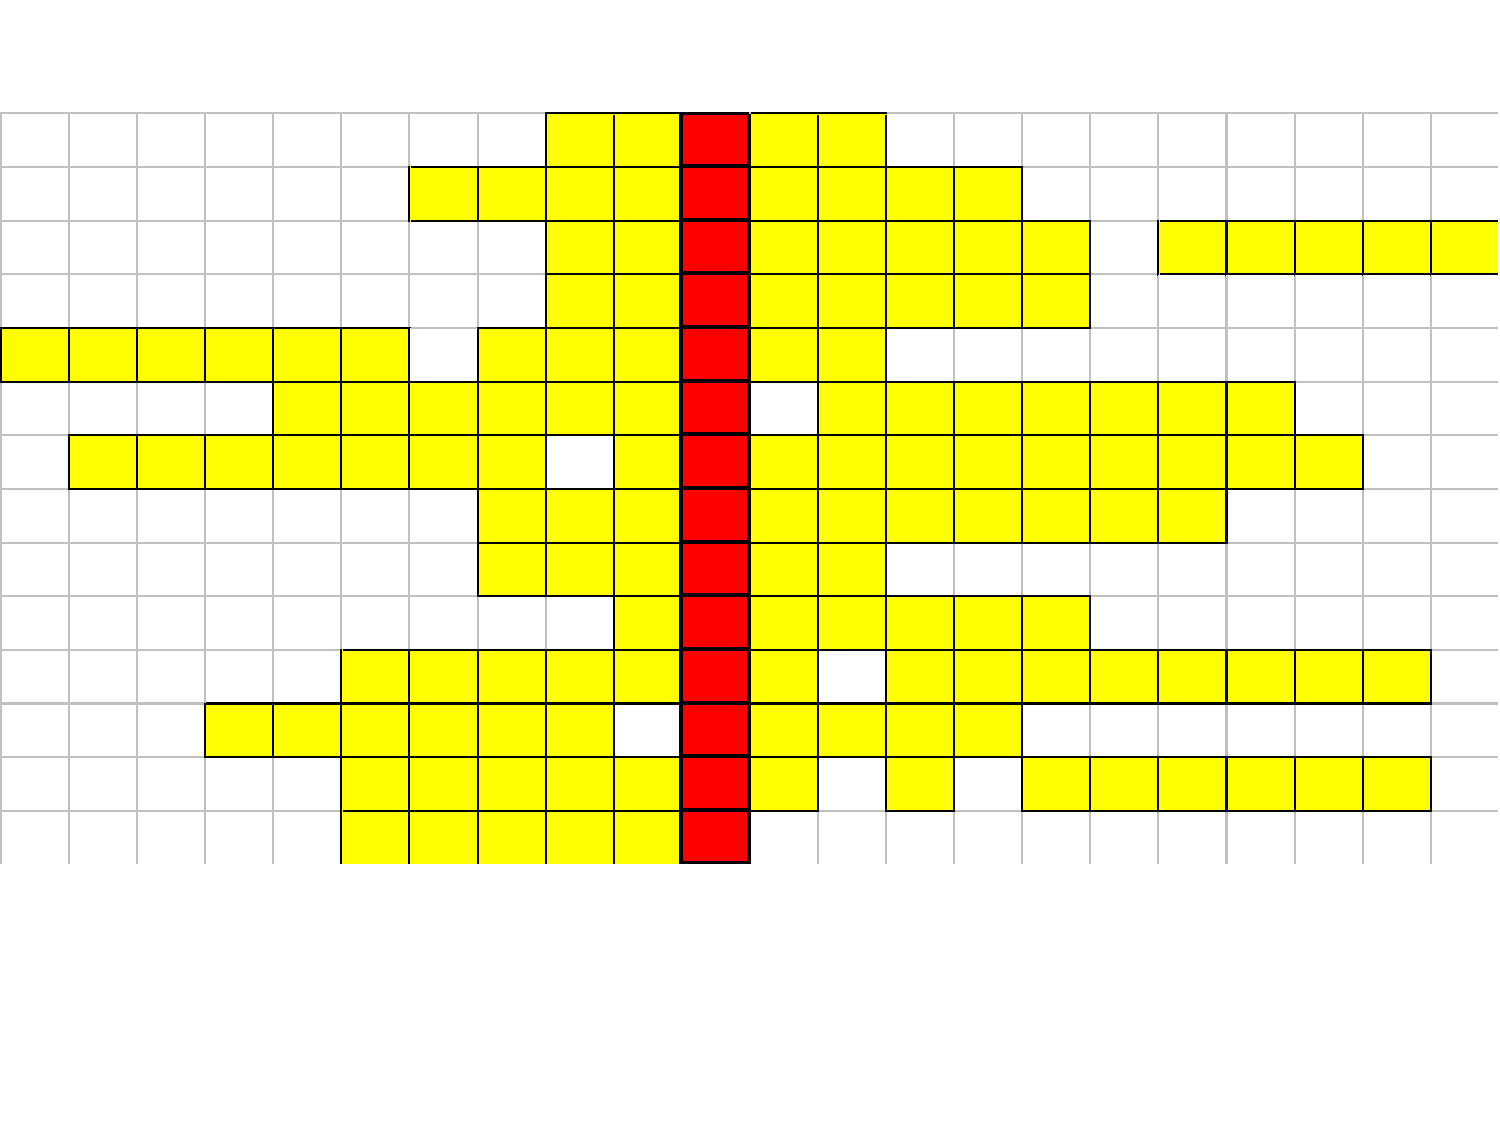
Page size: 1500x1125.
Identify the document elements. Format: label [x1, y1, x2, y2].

chart [0, 112, 1500, 866]
